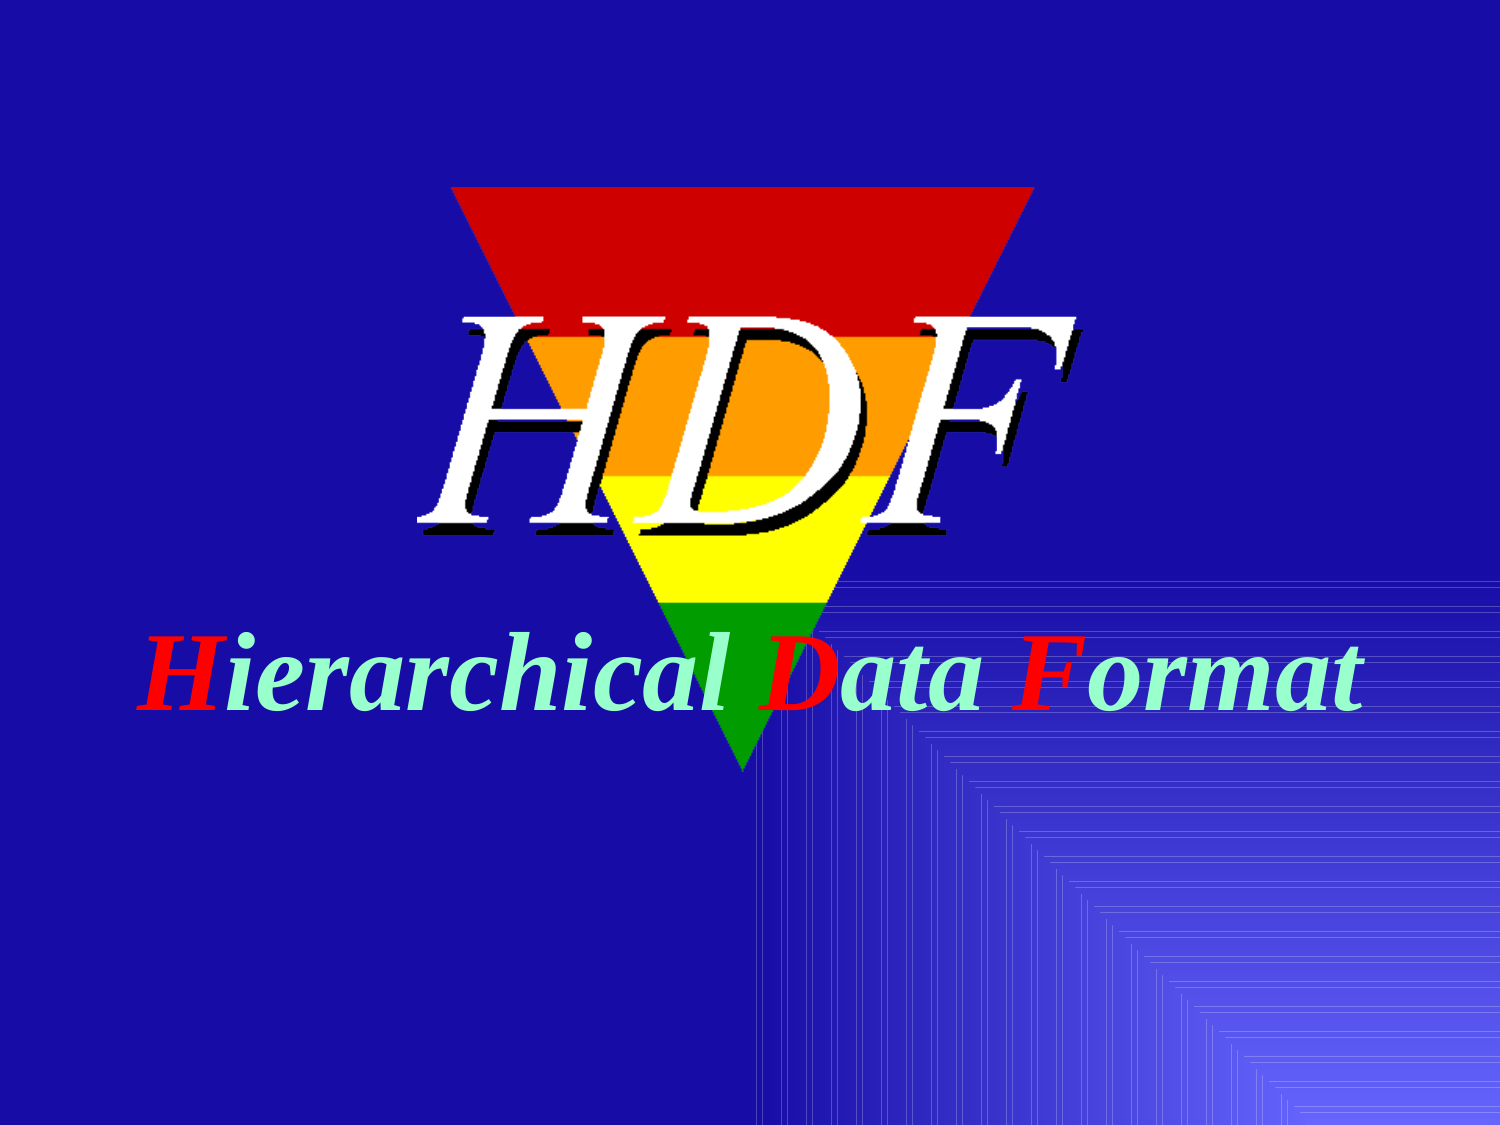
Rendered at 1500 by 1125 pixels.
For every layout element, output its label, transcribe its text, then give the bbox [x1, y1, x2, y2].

subtitle Hierarchical Data Format [112, 324, 1388, 1020]
picture [417, 187, 1083, 324]
